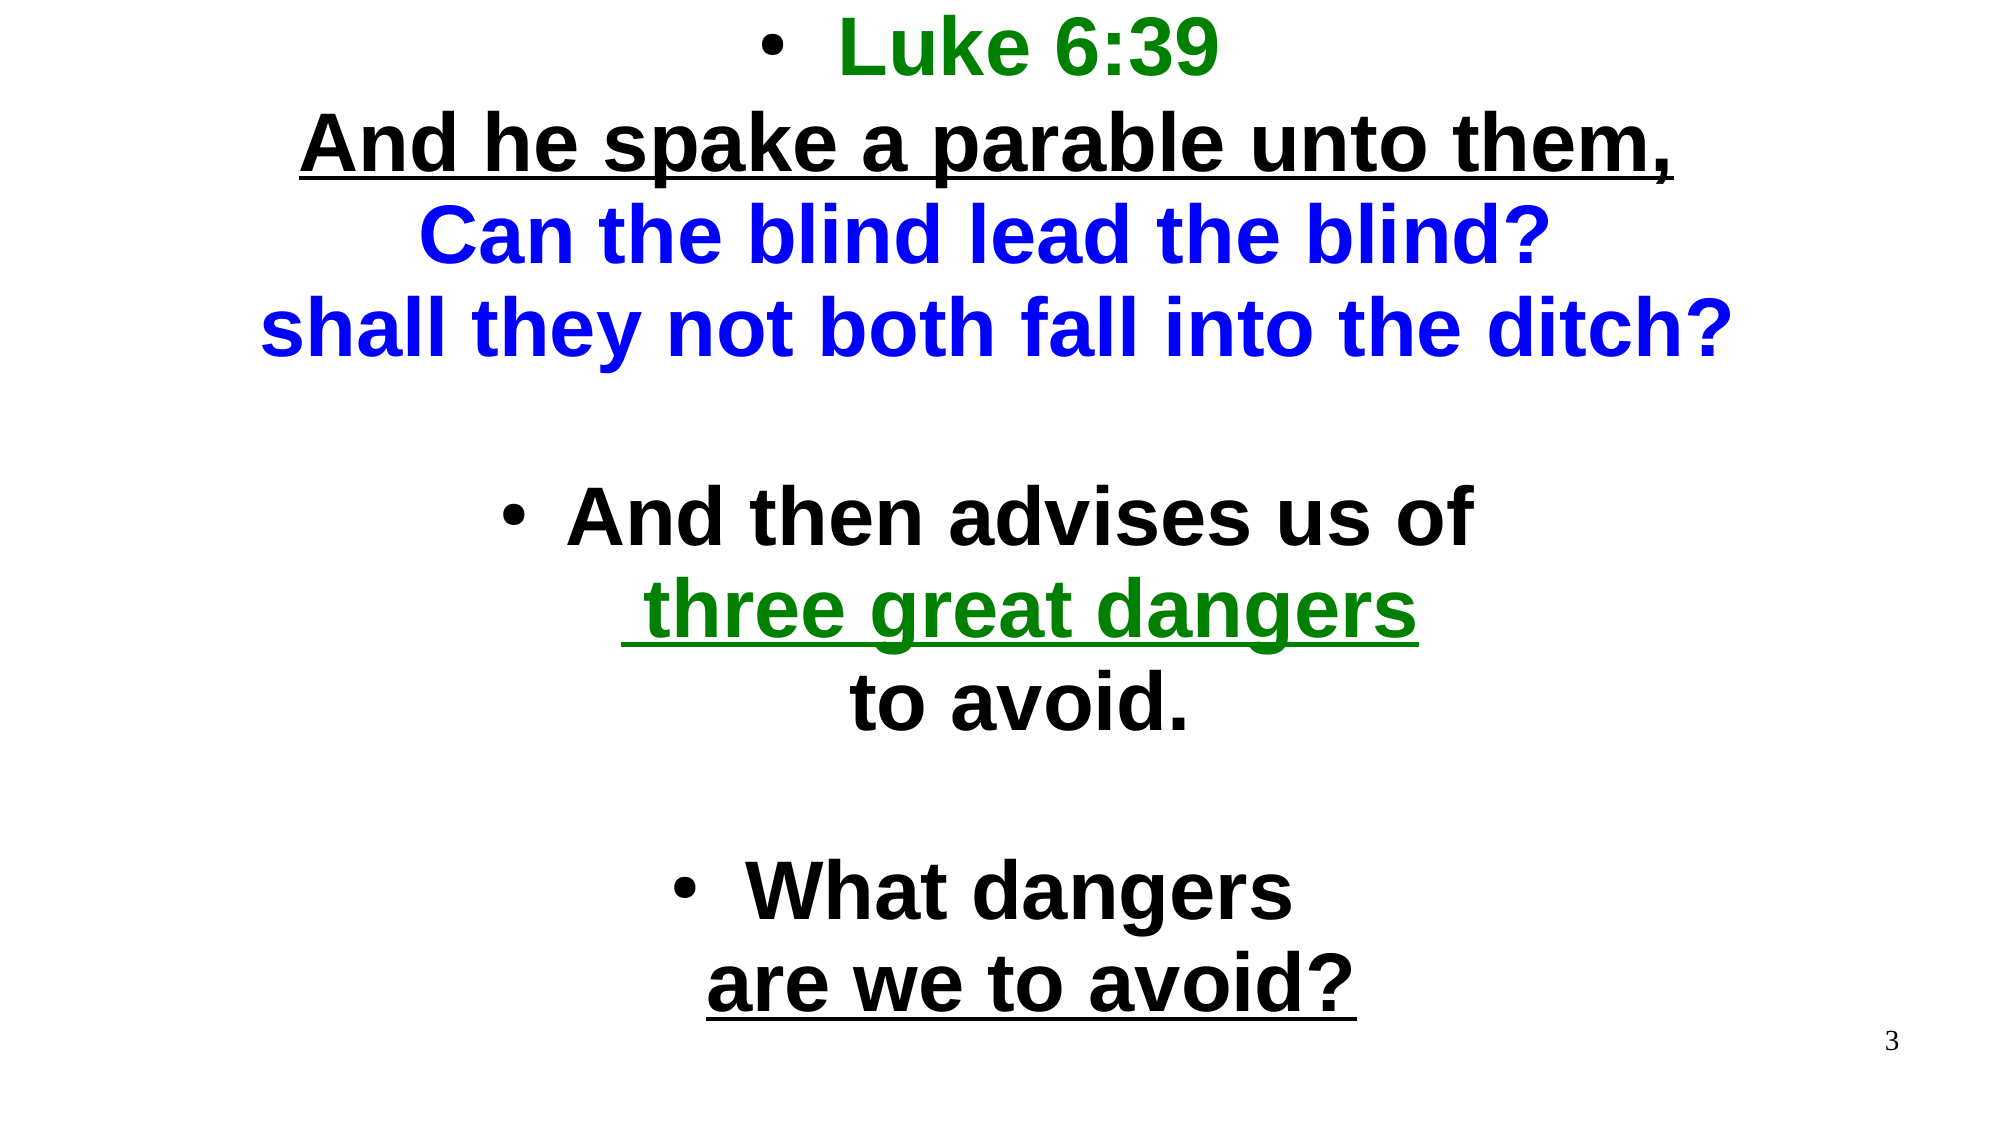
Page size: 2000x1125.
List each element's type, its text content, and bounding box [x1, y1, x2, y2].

list Luke 6:39 And he spake a parable unto them, Can the blind lead the blind? shall they not both fall into the ditch? And then advises us of three great dangers to avoid. What dangers are we to avoid? [0, 0, 1996, 1123]
